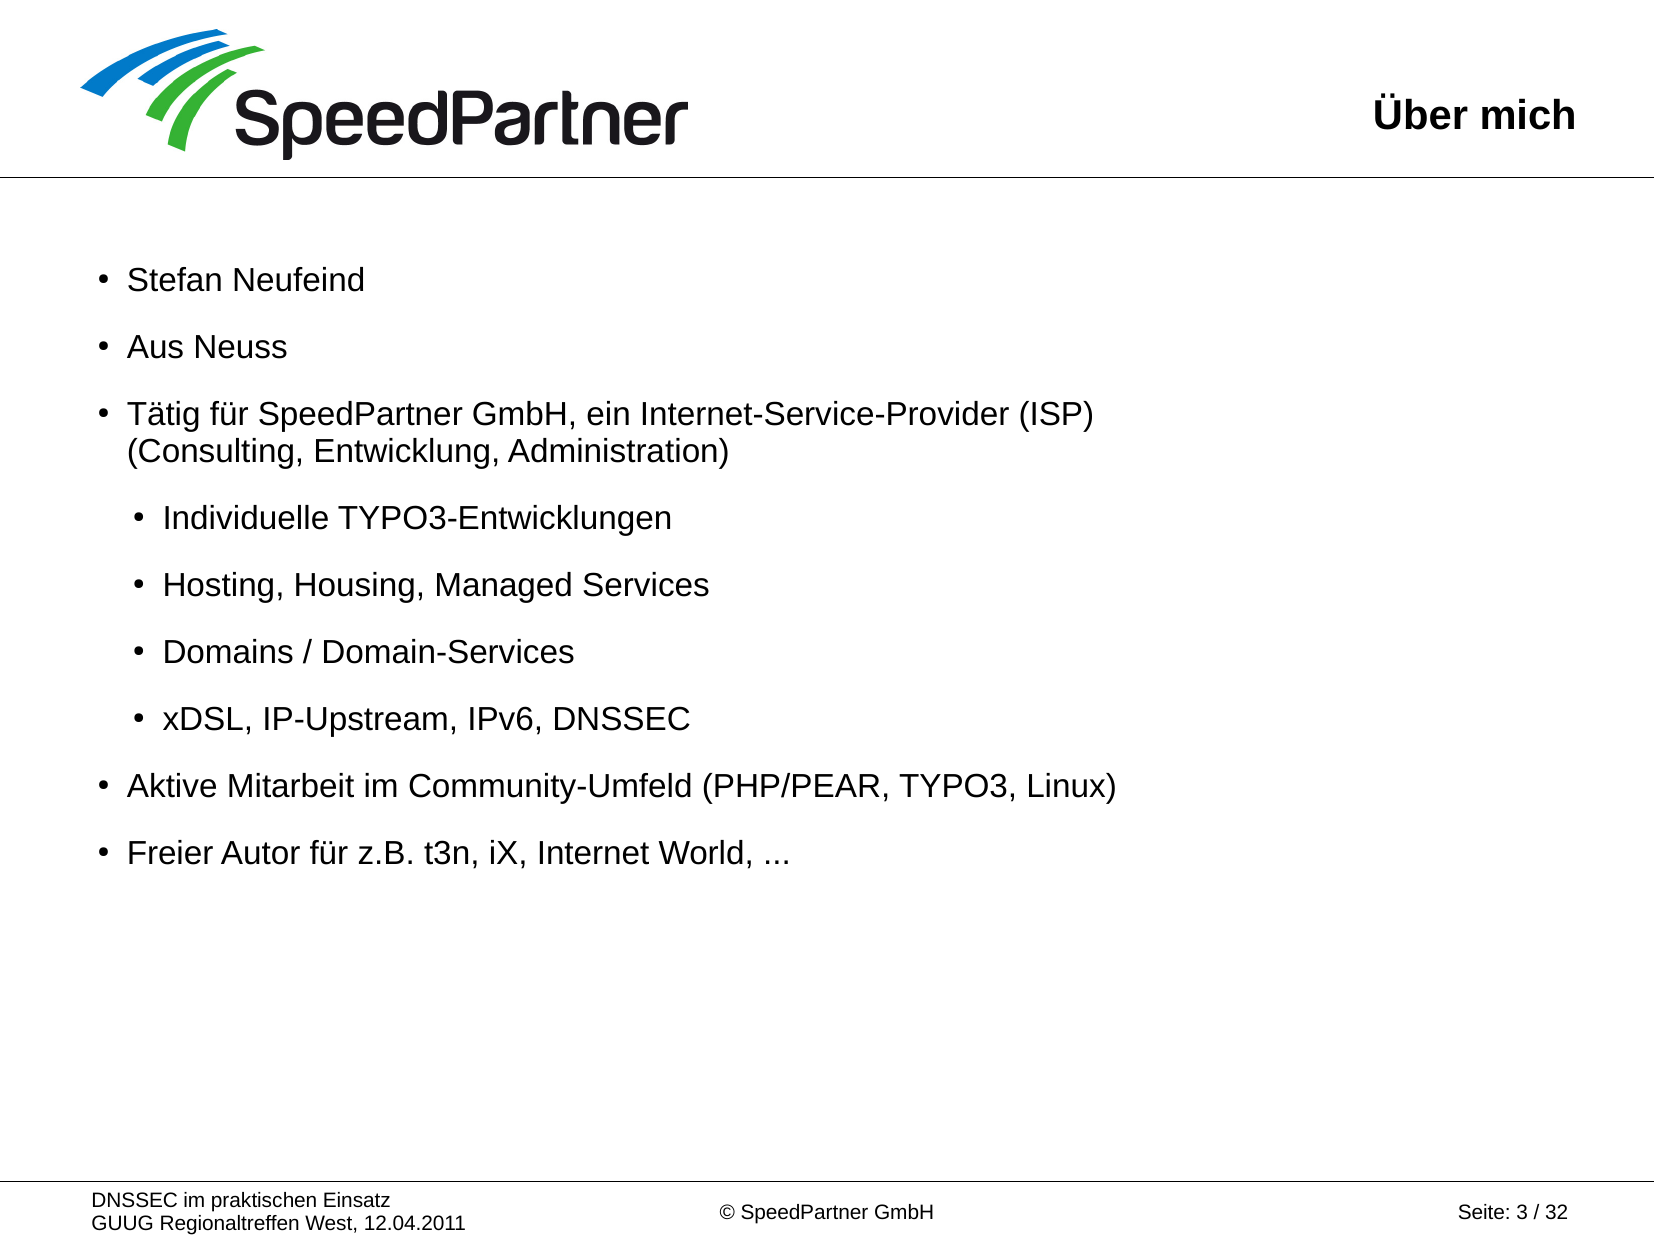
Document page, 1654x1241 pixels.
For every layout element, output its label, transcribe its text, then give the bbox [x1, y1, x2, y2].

picture [80, 29, 688, 160]
text_box Stefan Neufeind Aus Neuss Tätig für SpeedPartner GmbH, ein Internet-Service-Provider (ISP) (Consulting, Entwicklung, Administration) Individuelle TYPO3-Entwicklungen Hosting, Housing, Managed Services Domains / Domain-Services xDSL, IP-Upstream, IPv6, DNSSEC Aktive Mitarbeit im Community-Umfeld (PHP/PEAR, TYPO3, Linux) Freier Autor für z.B. t3n, iX, Internet World, ... [82, 253, 1565, 1177]
title Über mich [590, 70, 1577, 160]
